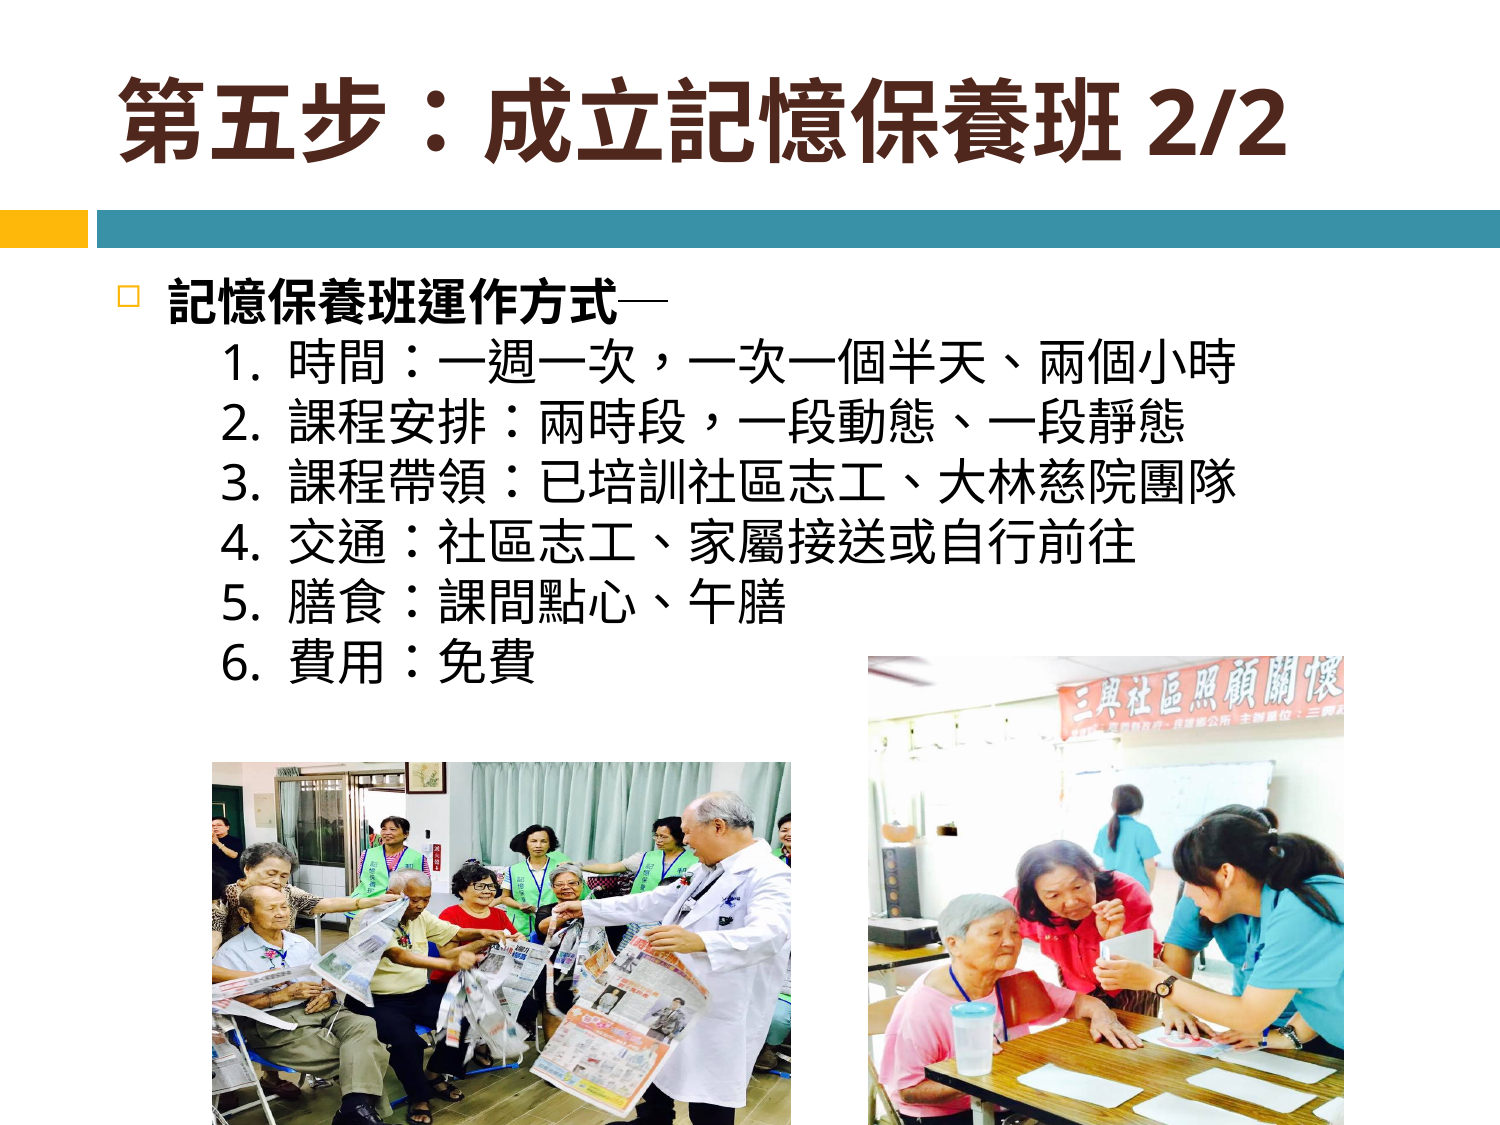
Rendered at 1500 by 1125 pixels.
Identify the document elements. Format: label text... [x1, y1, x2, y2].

picture [868, 656, 1344, 1125]
title 第五步：成立記憶保養班2/2 [100, 37, 1438, 201]
picture [212, 762, 791, 1125]
list 記憶保養班運作方式─ 1. 時間：一週一次，一次一個半天、兩個小時 2. 課程安排：兩時段，一段動態、一段靜態 3. 課程帶領：已培訓社區志工、大林慈院團隊 4. 交通：社區志工、家屬接送或自行前往 5. 膳食：課間點心、午膳 6. 費用：免費 [100, 262, 1438, 1000]
